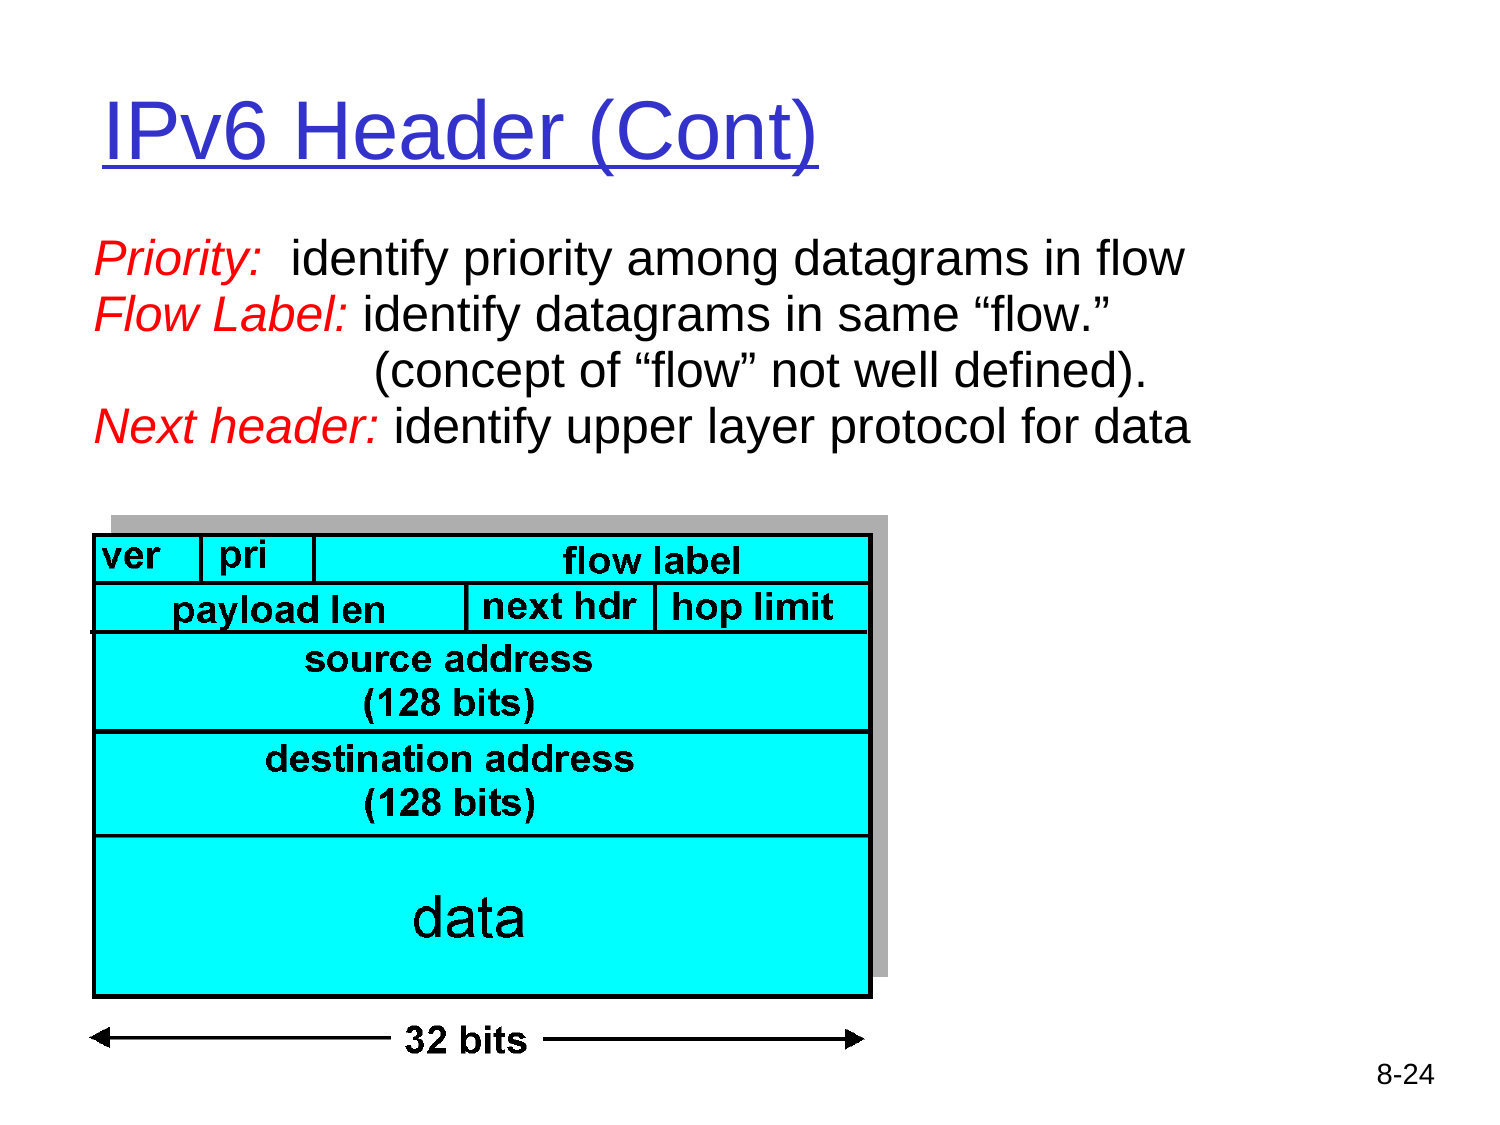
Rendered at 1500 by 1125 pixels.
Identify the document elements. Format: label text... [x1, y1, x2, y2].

text_box Priority: identify priority among datagrams in flow Flow Label: identify datagrams in same “flow.” (concept of “flow” not well defined). Next header: identify upper layer protocol for data [78, 222, 1221, 462]
title IPv6 Header (Cont) [87, 37, 1363, 225]
picture [89, 515, 888, 1054]
